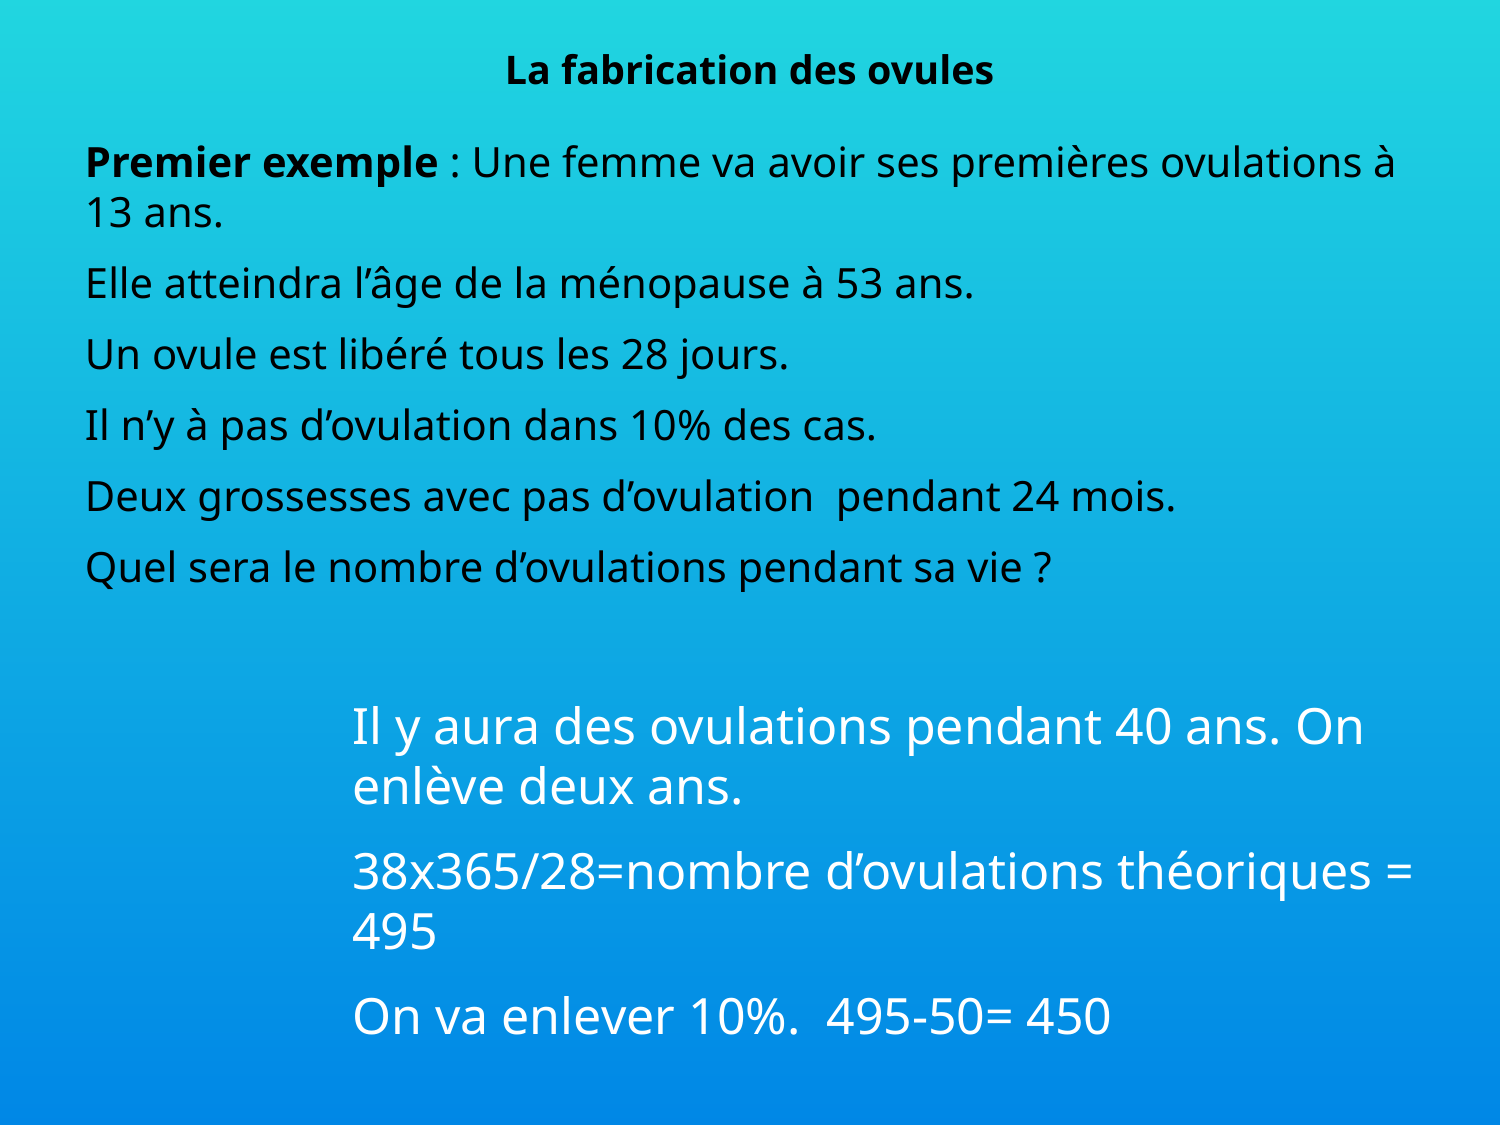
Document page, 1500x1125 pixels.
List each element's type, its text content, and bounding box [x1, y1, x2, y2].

text_box Premier exemple : Une femme va avoir ses premières ovulations à 13 ans. Elle atteindra l’âge de la ménopause à 53 ans. Un ovule est libéré tous les 28 jours. Il n’y à pas d’ovulation dans 10% des cas. Deux grossesses avec pas d’ovulation pendant 24 mois. Quel sera le nombre d’ovulations pendant sa vie ? [70, 128, 1418, 599]
text_box Il y aura des ovulations pendant 40 ans. On enlève deux ans. 38x365/28=nombre d’ovulations théoriques = 495 On va enlever 10%. 495-50= 450 [337, 687, 1450, 1053]
title La fabrication des ovules [112, 37, 1388, 100]
